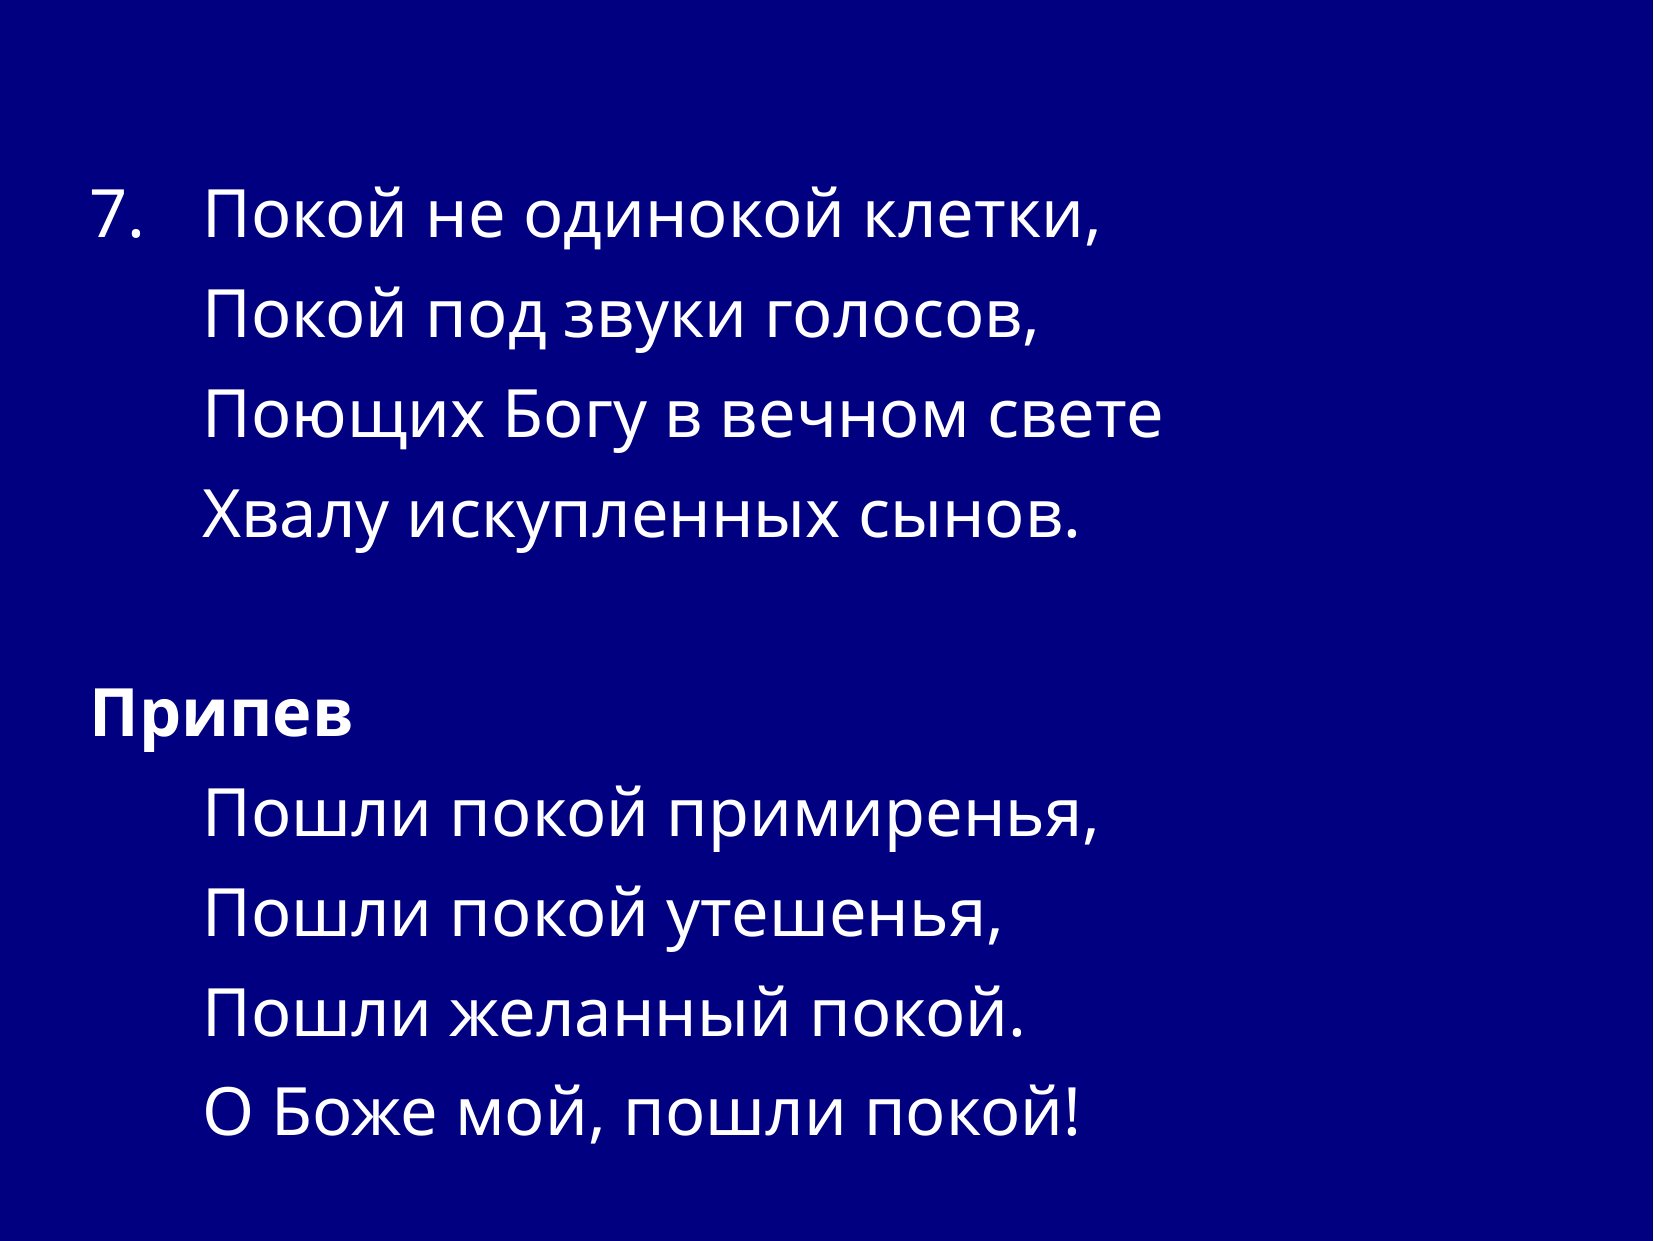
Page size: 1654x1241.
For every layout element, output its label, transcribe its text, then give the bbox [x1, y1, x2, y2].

text_box 7. Покой не одинокой клетки, Покой под звуки голосов, Поющих Богу в вечном свете Хвалу искупленных сынов. Припев Пошли покой примиренья, Пошли покой утешенья, Пошли желанный покой. О Боже мой, пошли покой! [75, 150, 1576, 1163]
